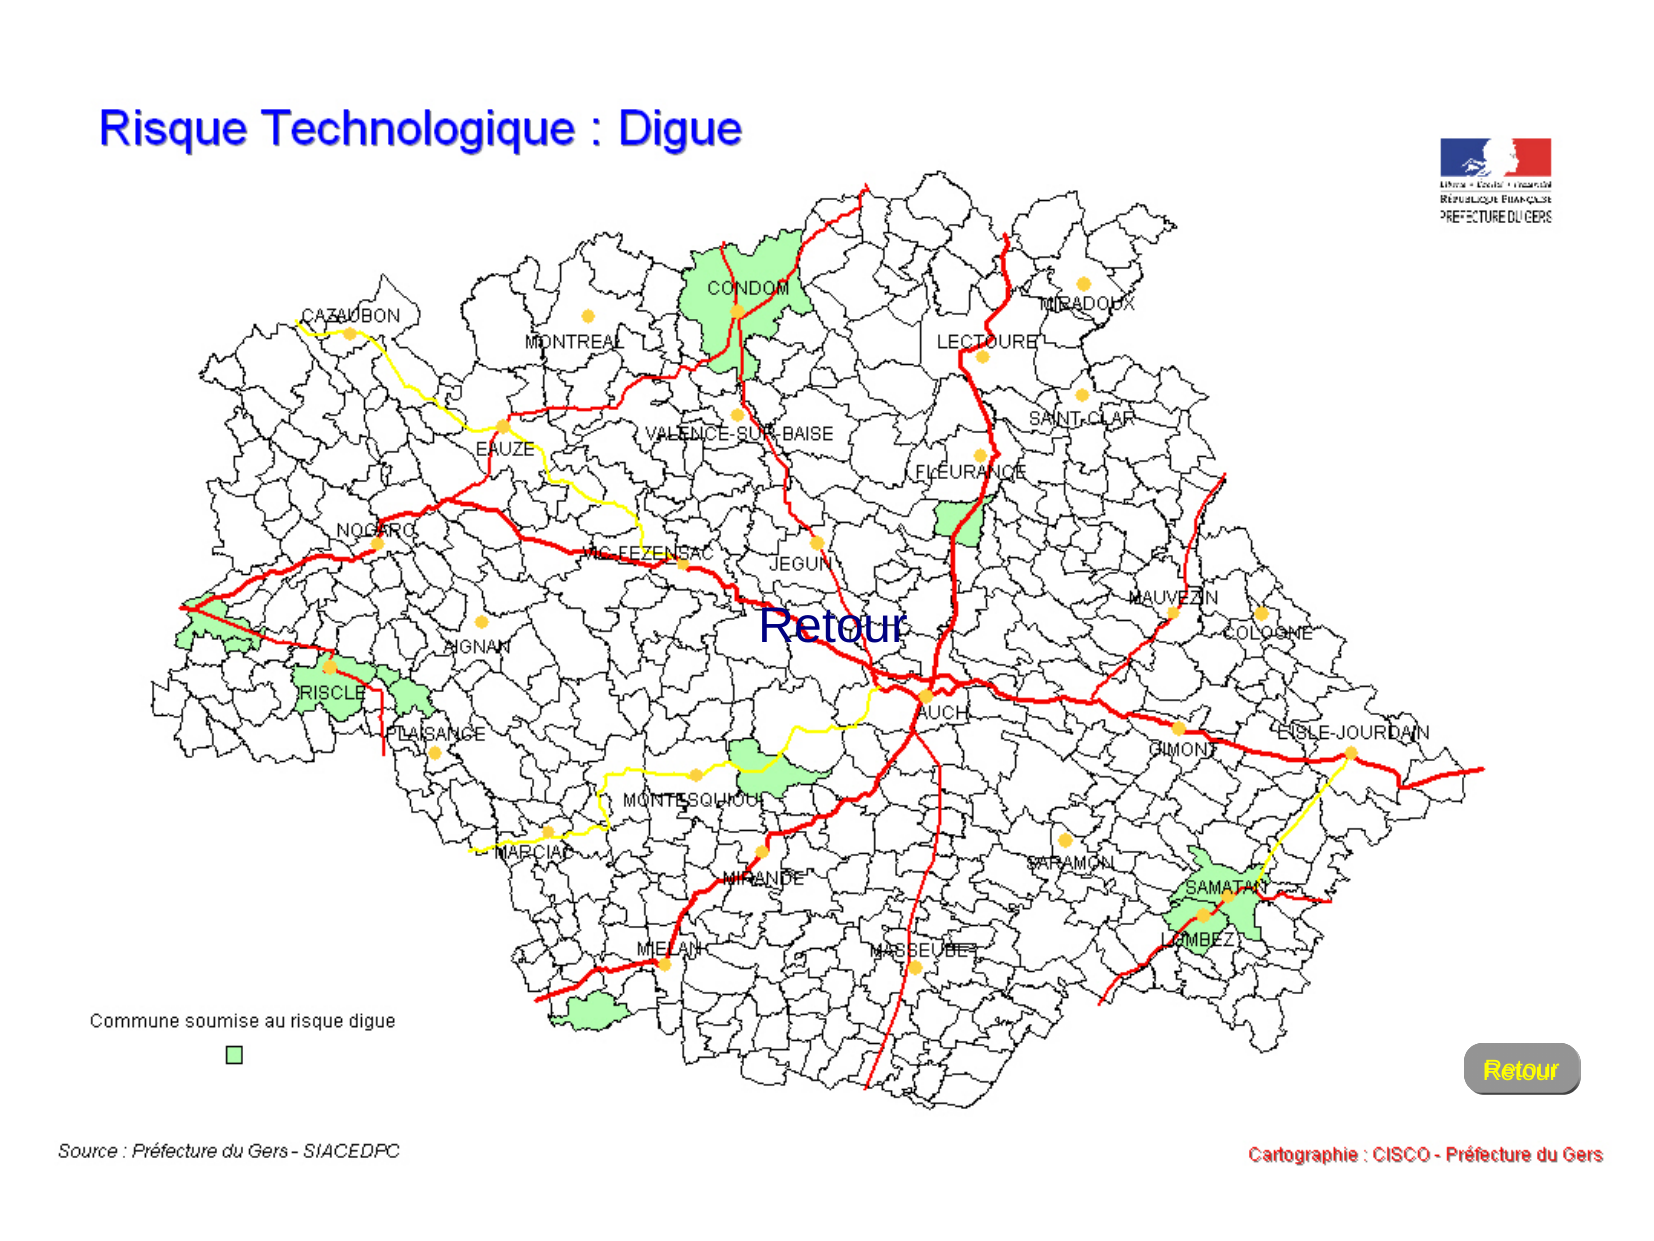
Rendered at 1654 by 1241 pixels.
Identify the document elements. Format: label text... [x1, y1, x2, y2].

text_box Retour [752, 590, 915, 659]
picture [39, 13, 1613, 1230]
text_box Retour [1476, 1037, 1564, 1106]
